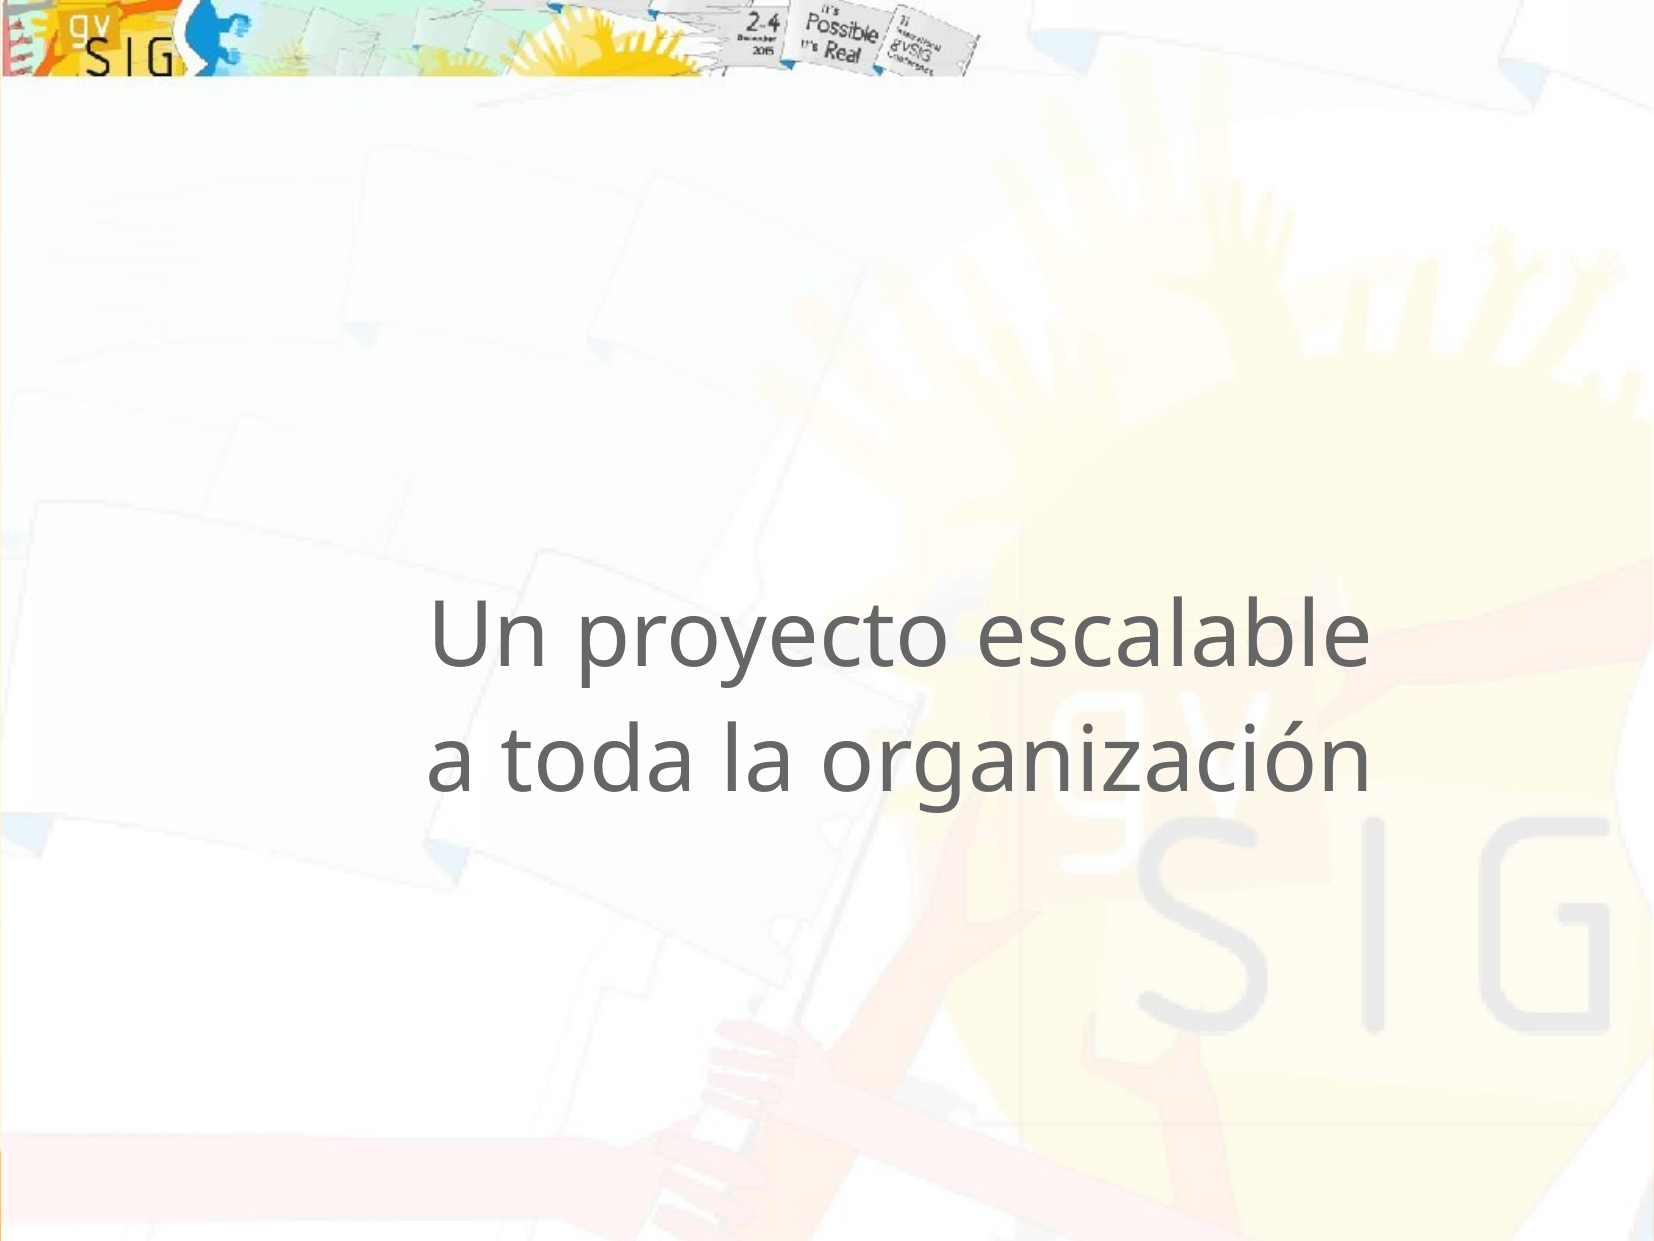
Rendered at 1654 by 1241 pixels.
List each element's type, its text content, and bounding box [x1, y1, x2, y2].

text_box Un proyecto escalable a toda la organización [383, 561, 1418, 783]
picture [0, 0, 1654, 1241]
